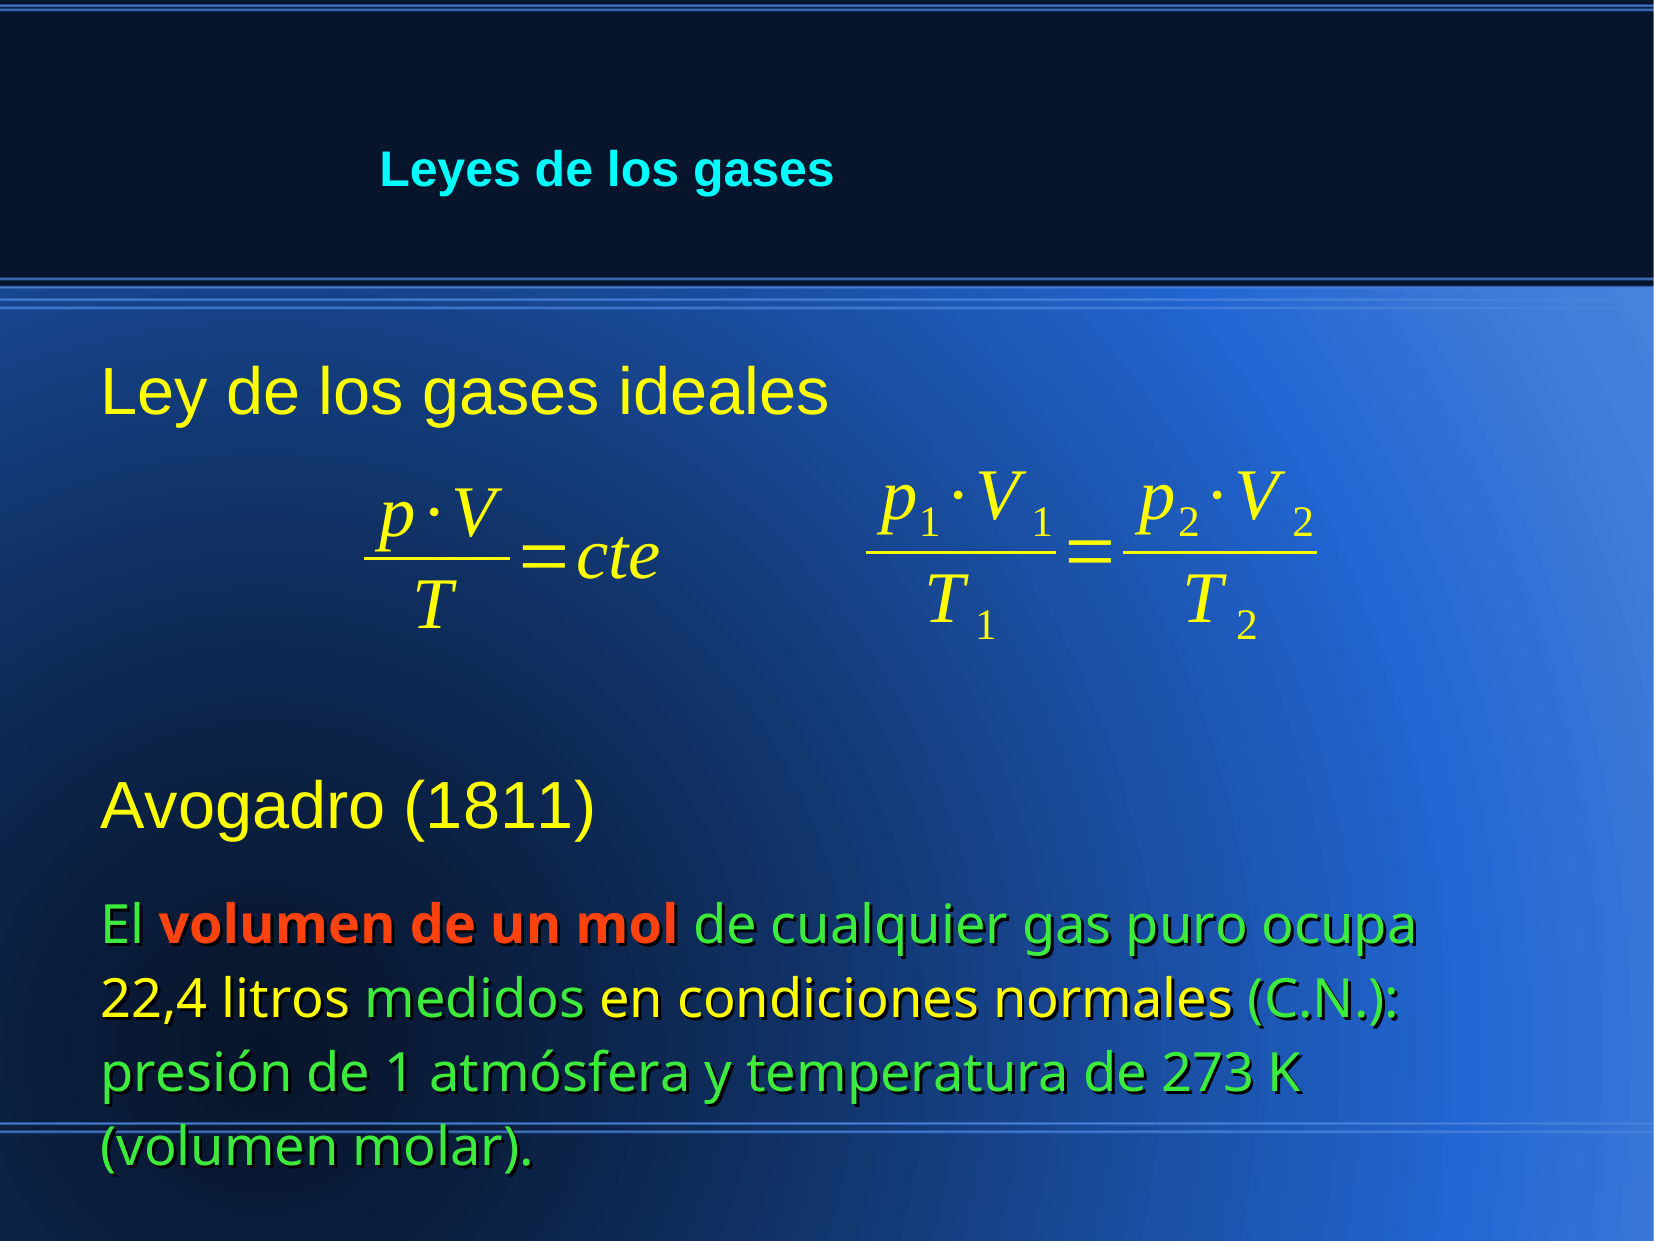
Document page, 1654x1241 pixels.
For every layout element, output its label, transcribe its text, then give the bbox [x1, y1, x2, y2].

title Leyes de los gases [32, 118, 1182, 220]
list Ley de los gases ideales [29, 354, 1063, 462]
chart [856, 455, 1327, 650]
text_box El volumen de un mol de cualquier gas puro ocupa 22,4 litros medidos en condiciones normales (C.N.): presión de 1 atmósfera y temperatura de 273 K (volumen molar). [29, 885, 1536, 1181]
picture [0, 0, 1654, 1241]
chart [354, 472, 670, 645]
list Avogadro (1811) [29, 767, 1063, 875]
